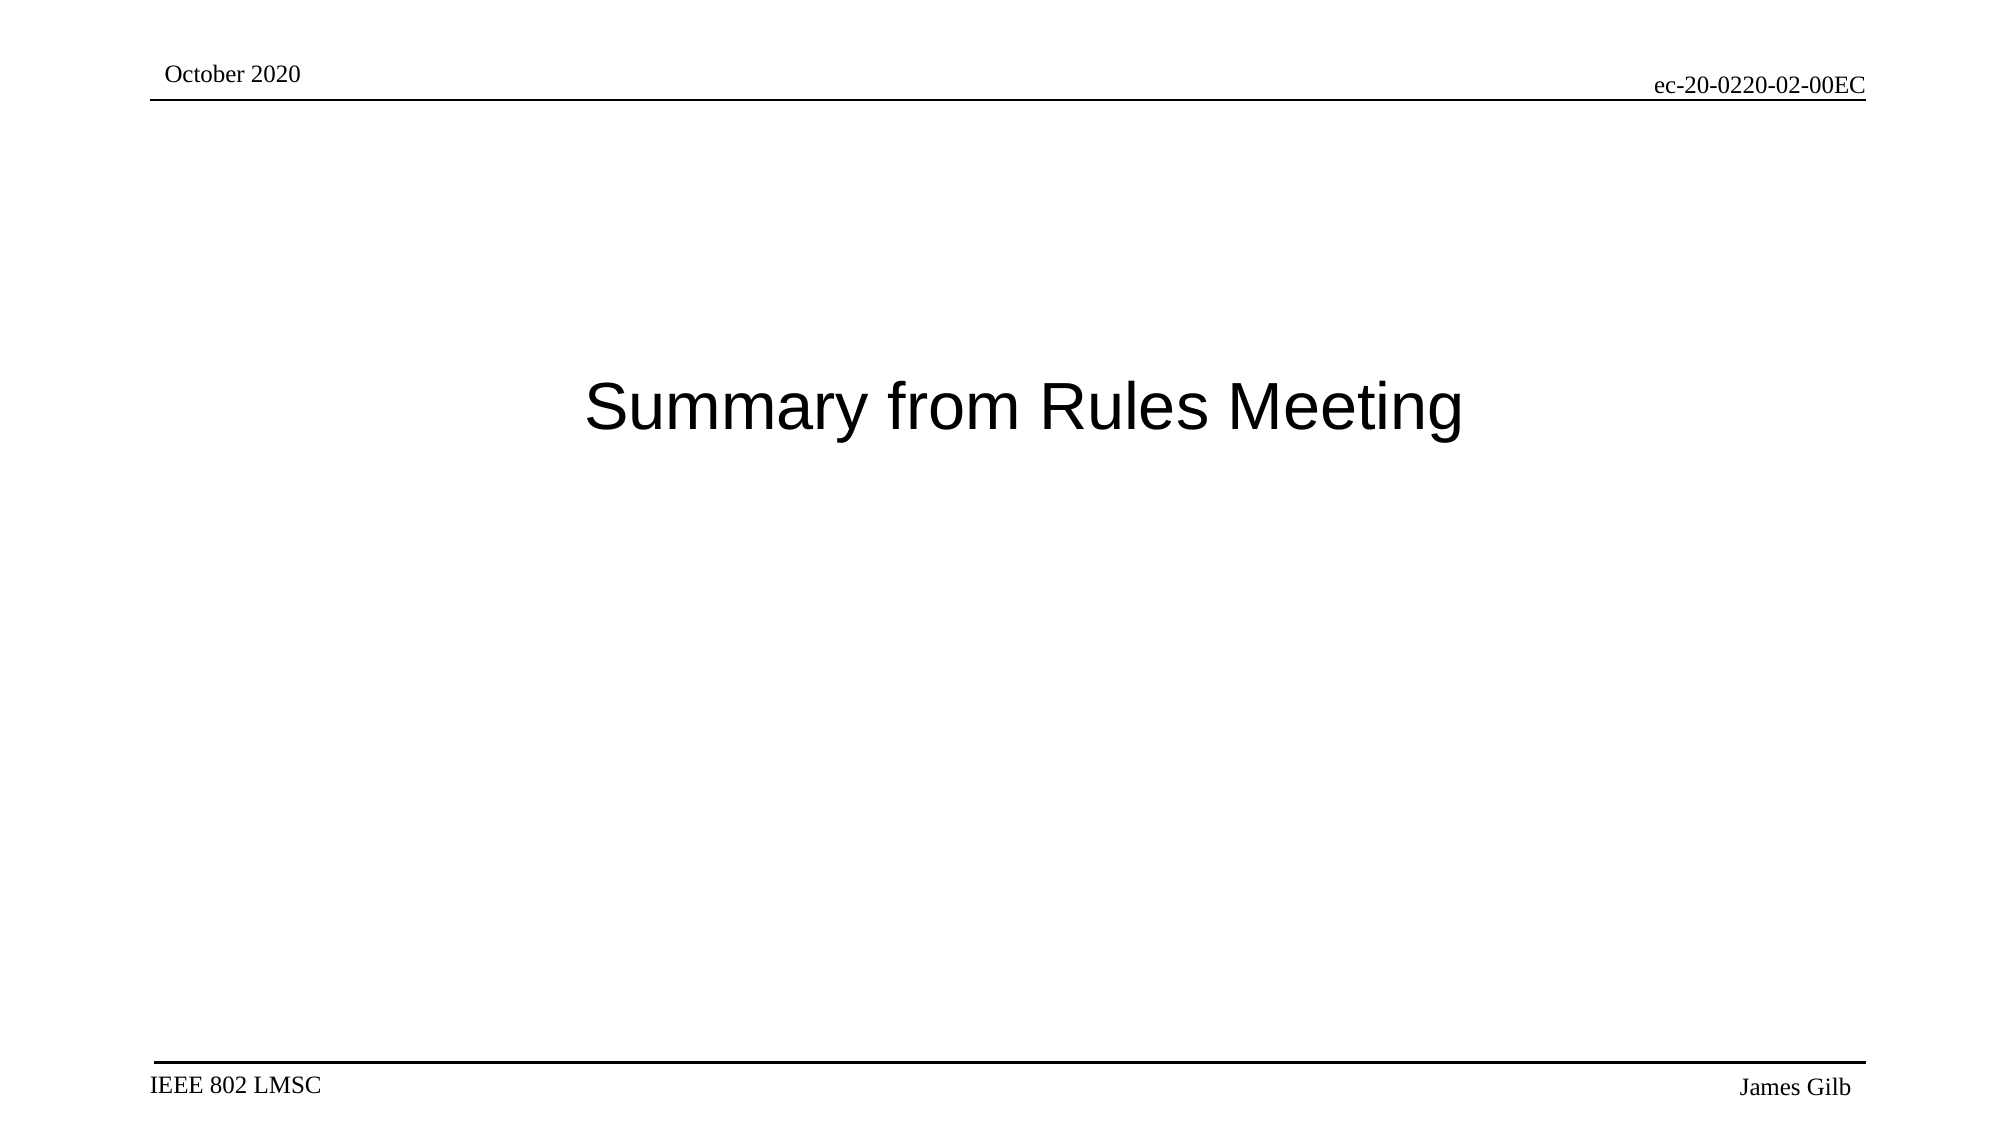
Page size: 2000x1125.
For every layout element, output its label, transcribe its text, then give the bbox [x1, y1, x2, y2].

subtitle Summary from Rules Meeting [149, 112, 1900, 693]
